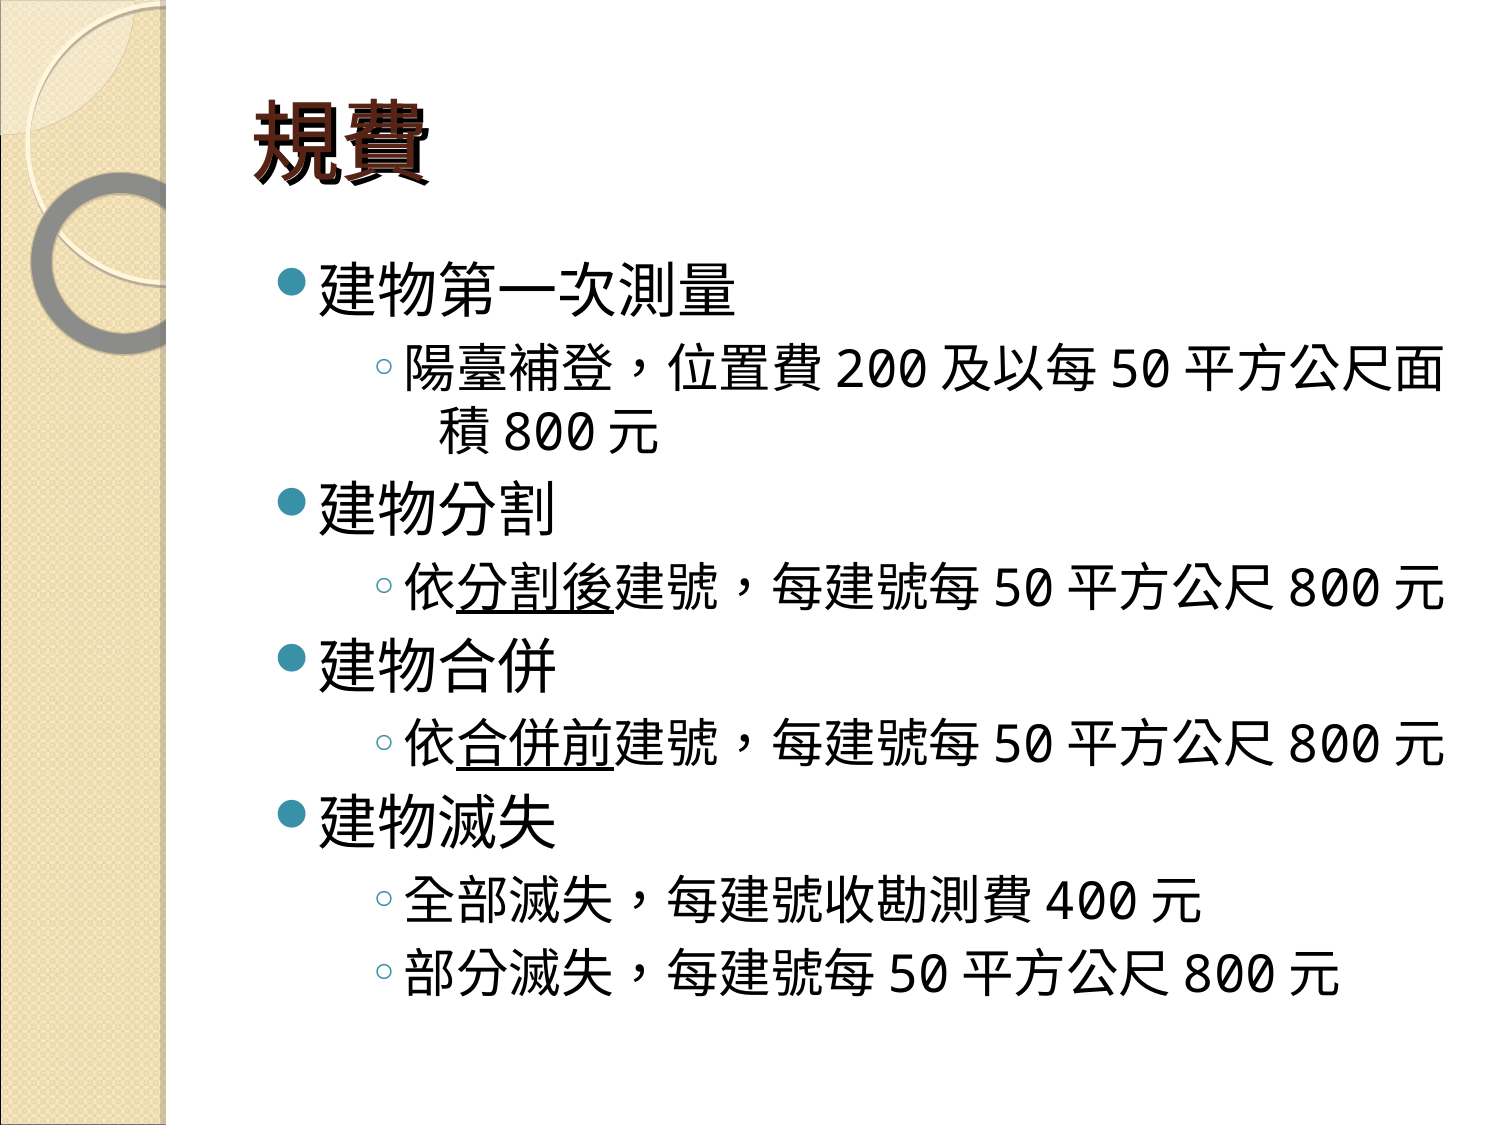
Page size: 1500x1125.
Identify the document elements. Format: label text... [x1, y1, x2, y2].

list 建物第一次測量 陽臺補登，位置費200及以每50平方公尺面積800元 建物分割 依分割後建號，每建號每50平方公尺800元 建物合併 依合併前建號，每建號每50平方公尺800元 建物滅失 全部滅失，每建號收勘測費400元 部分滅失，每建號每50平方公尺800元 [234, 245, 1465, 1033]
title 規費 [235, 45, 1466, 233]
